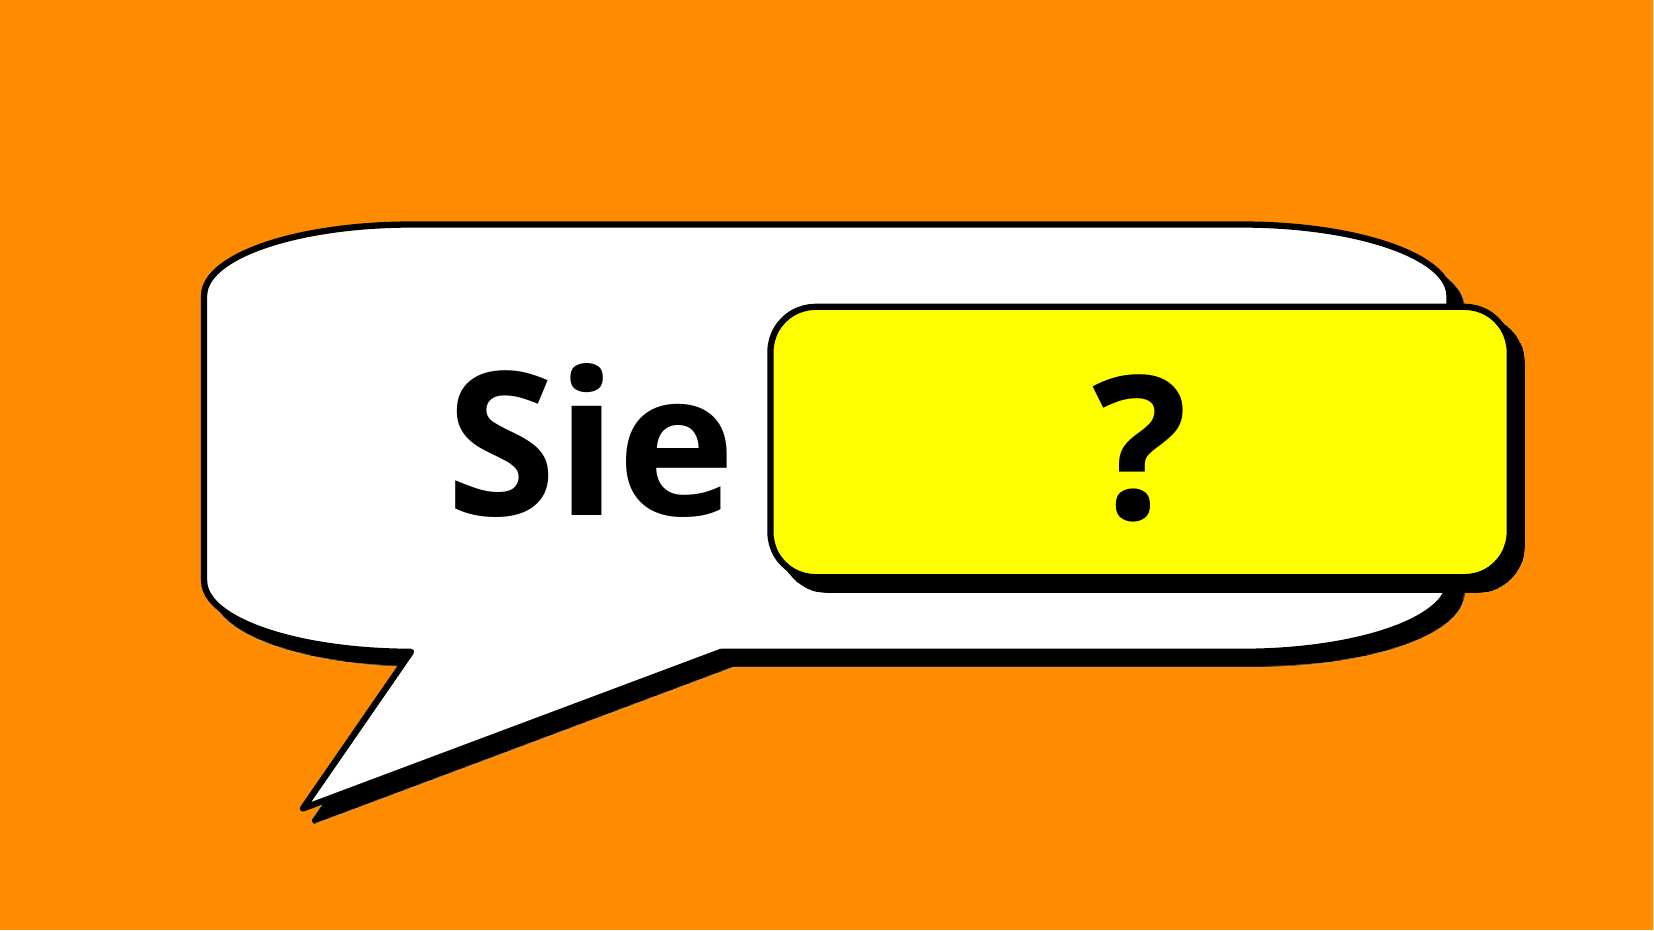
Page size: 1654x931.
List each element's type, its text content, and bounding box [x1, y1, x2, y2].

text_box ? [770, 306, 1510, 578]
text_box Sie sind [204, 224, 1450, 809]
